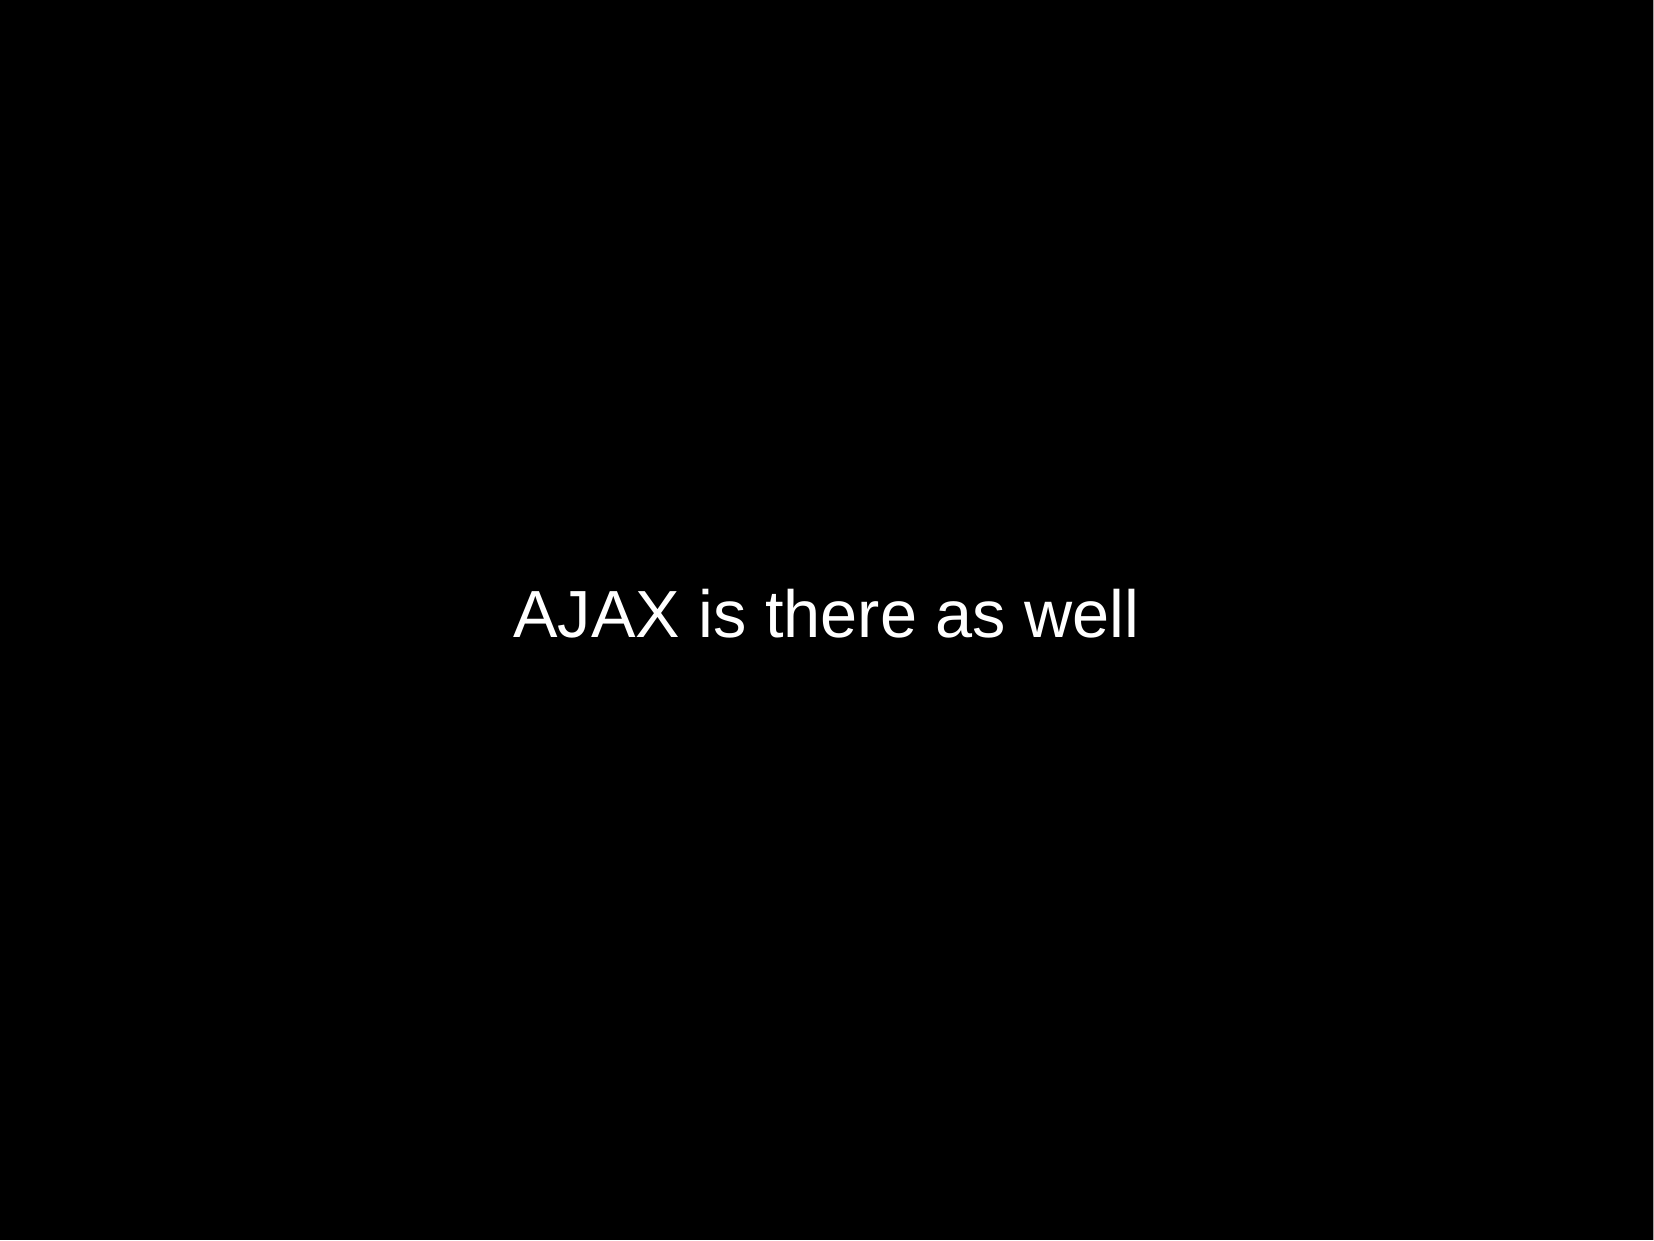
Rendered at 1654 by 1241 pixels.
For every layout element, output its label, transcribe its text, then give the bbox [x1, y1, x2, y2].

subtitle AJAX is there as well [82, 127, 1571, 1102]
